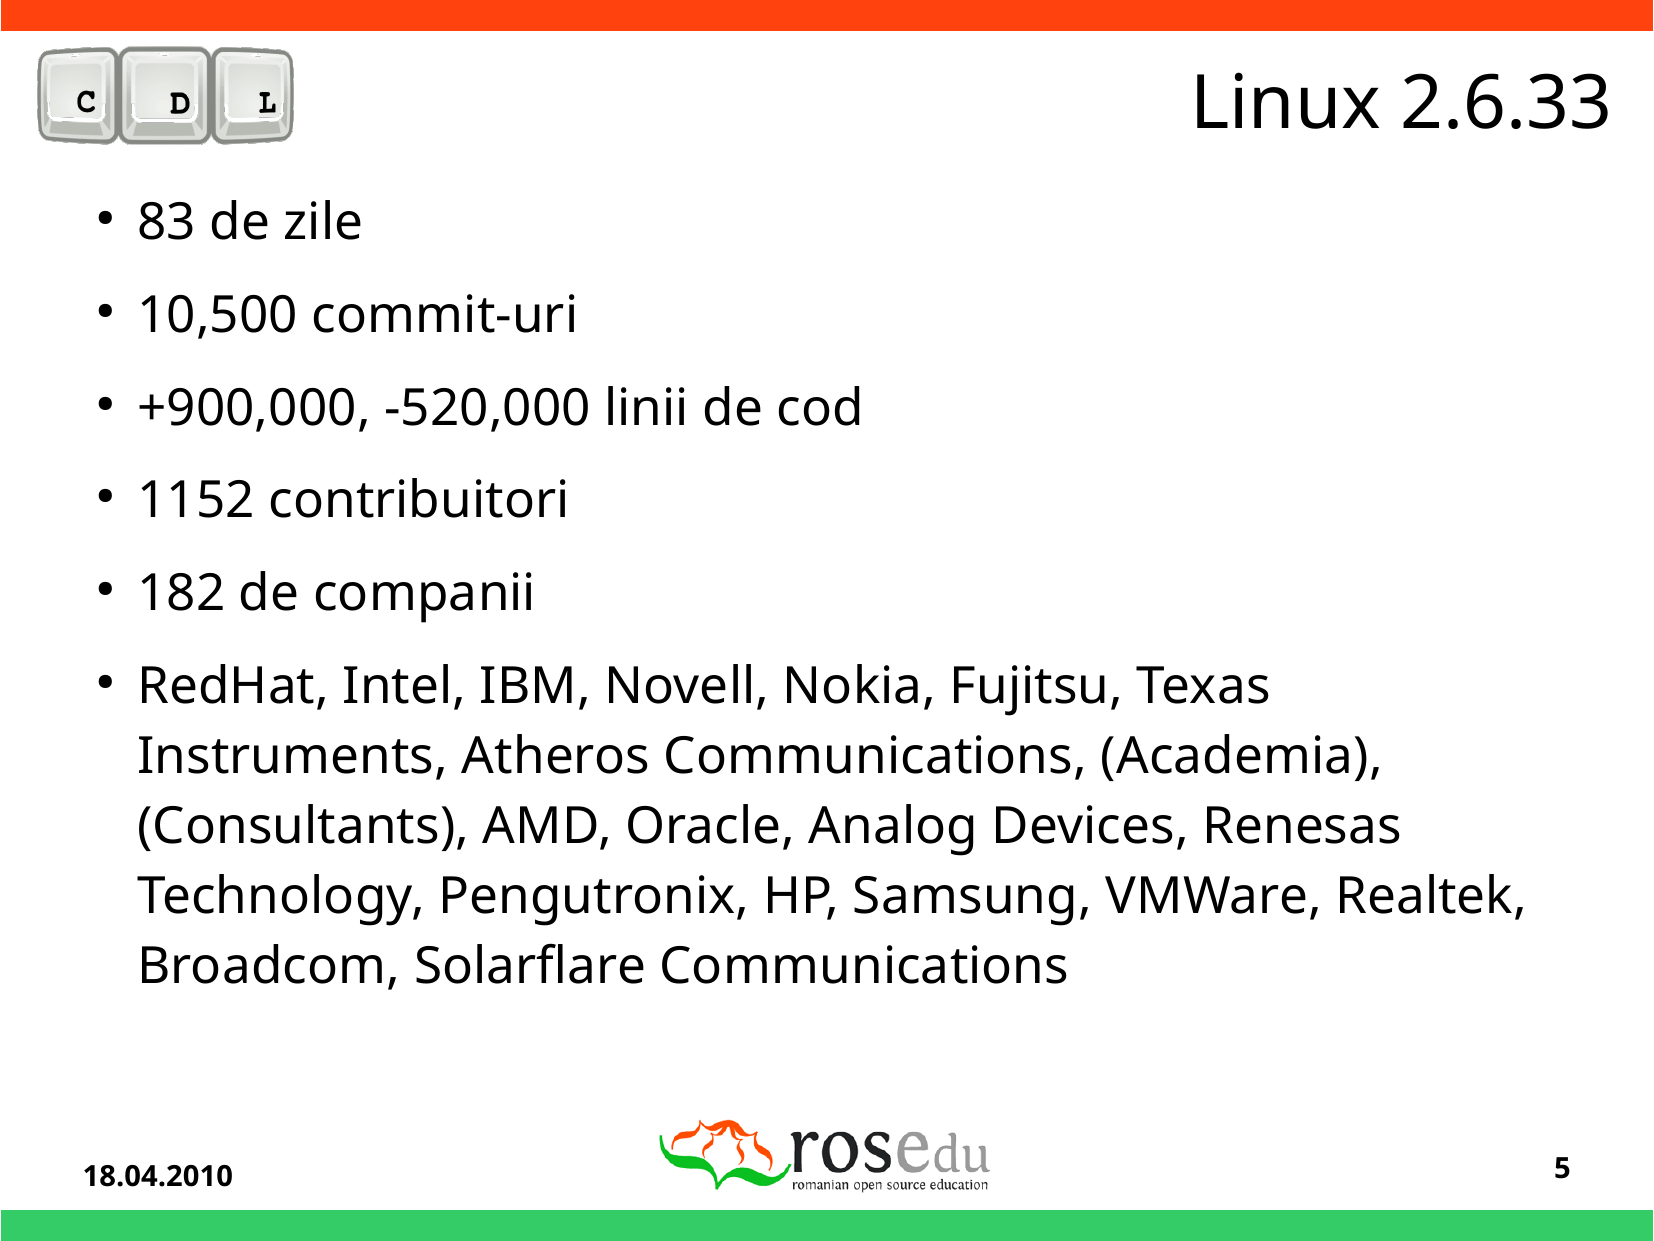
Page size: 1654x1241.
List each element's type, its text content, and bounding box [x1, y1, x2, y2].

title Linux 2.6.33 [300, 52, 1613, 146]
list 83 de zile 10,500 commit-uri +900,000, -520,000 linii de cod 1152 contribuitori 182 de companii RedHat, Intel, IBM, Novell, Nokia, Fujitsu, Texas Instruments, Atheros Communications, (Academia), (Consultants), AMD, Oracle, Analog Devices, Renesas Technology, Pengutronix, HP, Samsung, VMWare, Realtek, Broadcom, Solarflare Communications [82, 182, 1571, 1001]
picture [37, 46, 294, 145]
picture [656, 1104, 1005, 1209]
